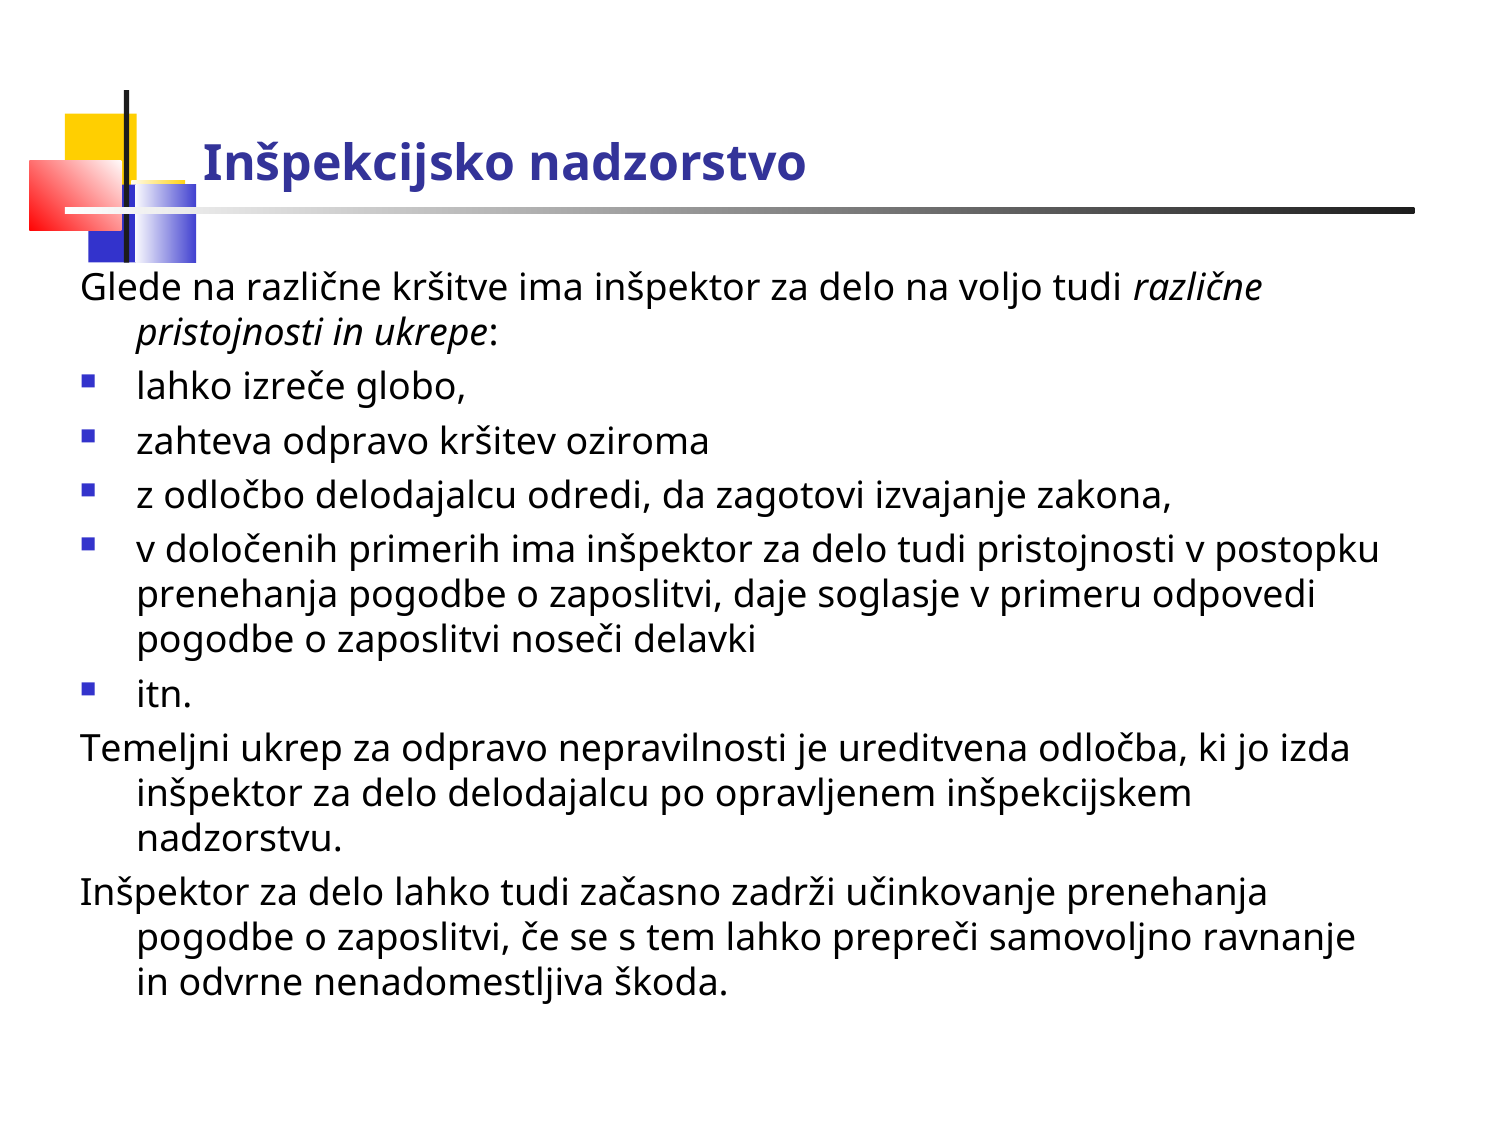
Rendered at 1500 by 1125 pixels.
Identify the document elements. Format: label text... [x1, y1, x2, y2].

list Glede na različne kršitve ima inšpektor za delo na voljo tudi različne pristojnosti in ukrepe: lahko izreče globo, zahteva odpravo kršitev oziroma z odločbo delodajalcu odredi, da zagotovi izvajanje zakona, v določenih primerih ima inšpektor za delo tudi pristojnosti v postopku prenehanja pogodbe o zaposlitvi, daje soglasje v primeru odpovedi pogodbe o zaposlitvi noseči delavki itn. Temeljni ukrep za odpravo nepravilnosti je ureditvena odločba, ki jo izda inšpektor za delo delodajalcu po opravljenem inšpekcijskem nadzorstvu. Inšpektor za delo lahko tudi začasno zadrži učinkovanje prenehanja pogodbe o zaposlitvi, če se s tem lahko prepreči samovoljno ravnanje in odvrne nenadomestljiva škoda. [64, 255, 1415, 1005]
title Inšpekcijsko nadzorstvo [188, 35, 1468, 199]
